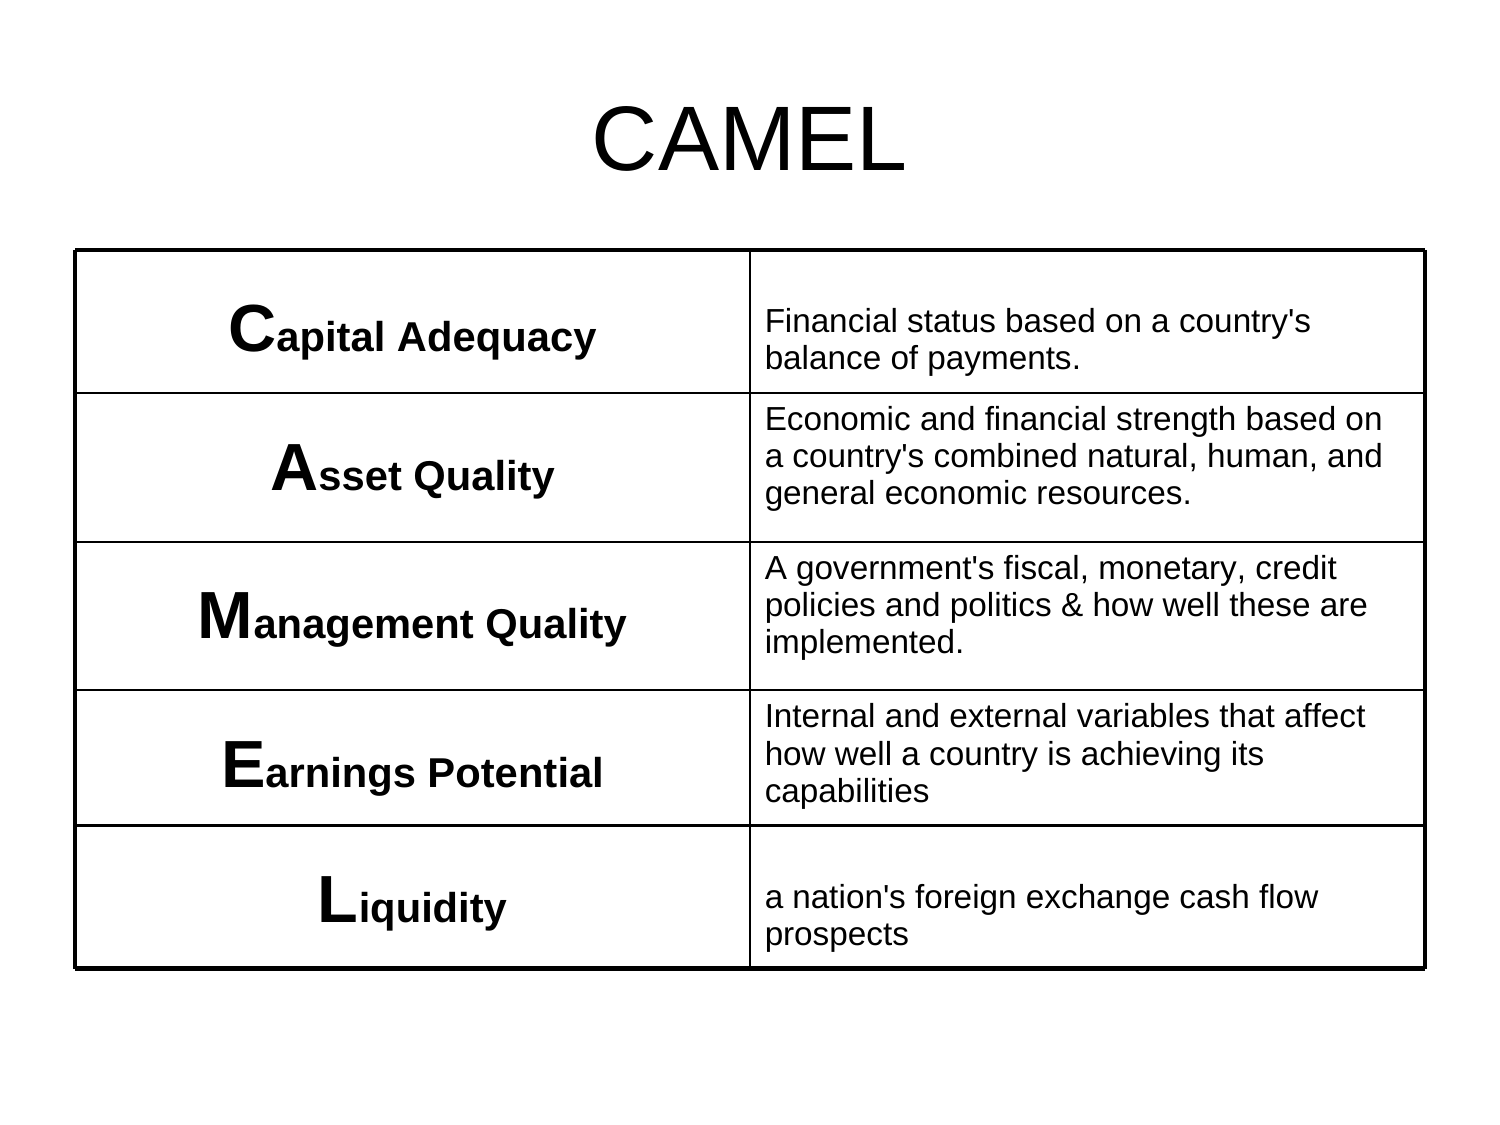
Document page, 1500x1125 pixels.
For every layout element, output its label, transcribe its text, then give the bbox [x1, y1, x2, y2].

text_box Internal and external variables that affect how well a country is achieving its capabilities [751, 691, 1423, 824]
text_box Capital Adequacy [77, 252, 749, 392]
text_box Earnings Potential [77, 691, 749, 824]
text_box Management Quality [77, 543, 749, 689]
text_box Economic and financial strength based on a country's combined natural, human, and general economic resources. [751, 394, 1423, 541]
title CAMEL [75, 45, 1426, 233]
text_box Asset Quality [77, 394, 749, 541]
text_box Liquidity [77, 827, 749, 966]
text_box A government's fiscal, monetary, credit policies and politics & how well these are implemented. [751, 543, 1423, 689]
text_box a nation's foreign exchange cash flow prospects [751, 827, 1423, 966]
text_box Financial status based on a country's balance of payments. [751, 252, 1423, 392]
